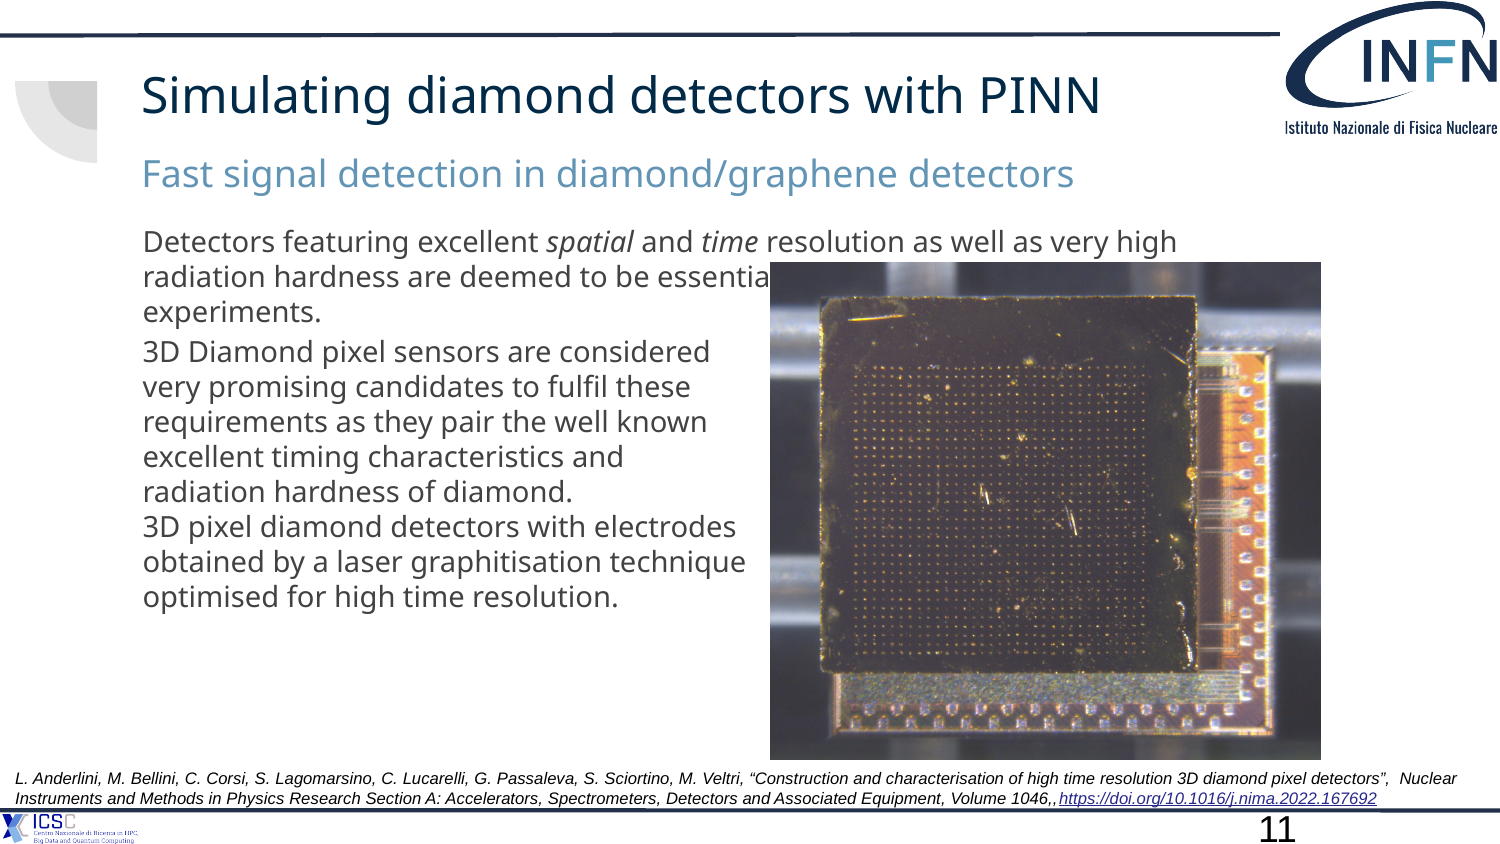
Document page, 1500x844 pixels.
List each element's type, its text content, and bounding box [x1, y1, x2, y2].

title Fast signal detection in diamond/graphene detectors [126, 134, 1280, 222]
picture [1280, 0, 1500, 137]
picture [0, 816, 143, 844]
list Detectors featuring excellent spatial and time resolution as well as very high radiation hardness are deemed to be essential for efficient tracking at future experiments. [127, 208, 1281, 317]
text_box L. Anderlini, M. Bellini, C. Corsi, S. Lagomarsino, C. Lucarelli, G. Passaleva, S. Sciortino, M. Veltri, “Construction and characterisation of high time resolution 3D diamond pixel detectors”, Nuclear Instruments and Methods in Physics Research Section A: Accelerators, Spectrometers, Detectors and Associated Equipment, Volume 1046,,https://doi.org/10.1016/j.nima.2022.167692 [0, 759, 1500, 816]
picture [770, 262, 1321, 760]
title Simulating diamond detectors with PINN [126, 48, 1280, 134]
text_box 3D Diamond pixel sensors are considered very promising candidates to fulfil these requirements as they pair the well known excellent timing characteristics and radiation hardness of diamond. [127, 318, 750, 493]
text_box 3D pixel diamond detectors with electrodes obtained by a laser graphitisation technique optimised for high time resolution. [127, 493, 770, 699]
